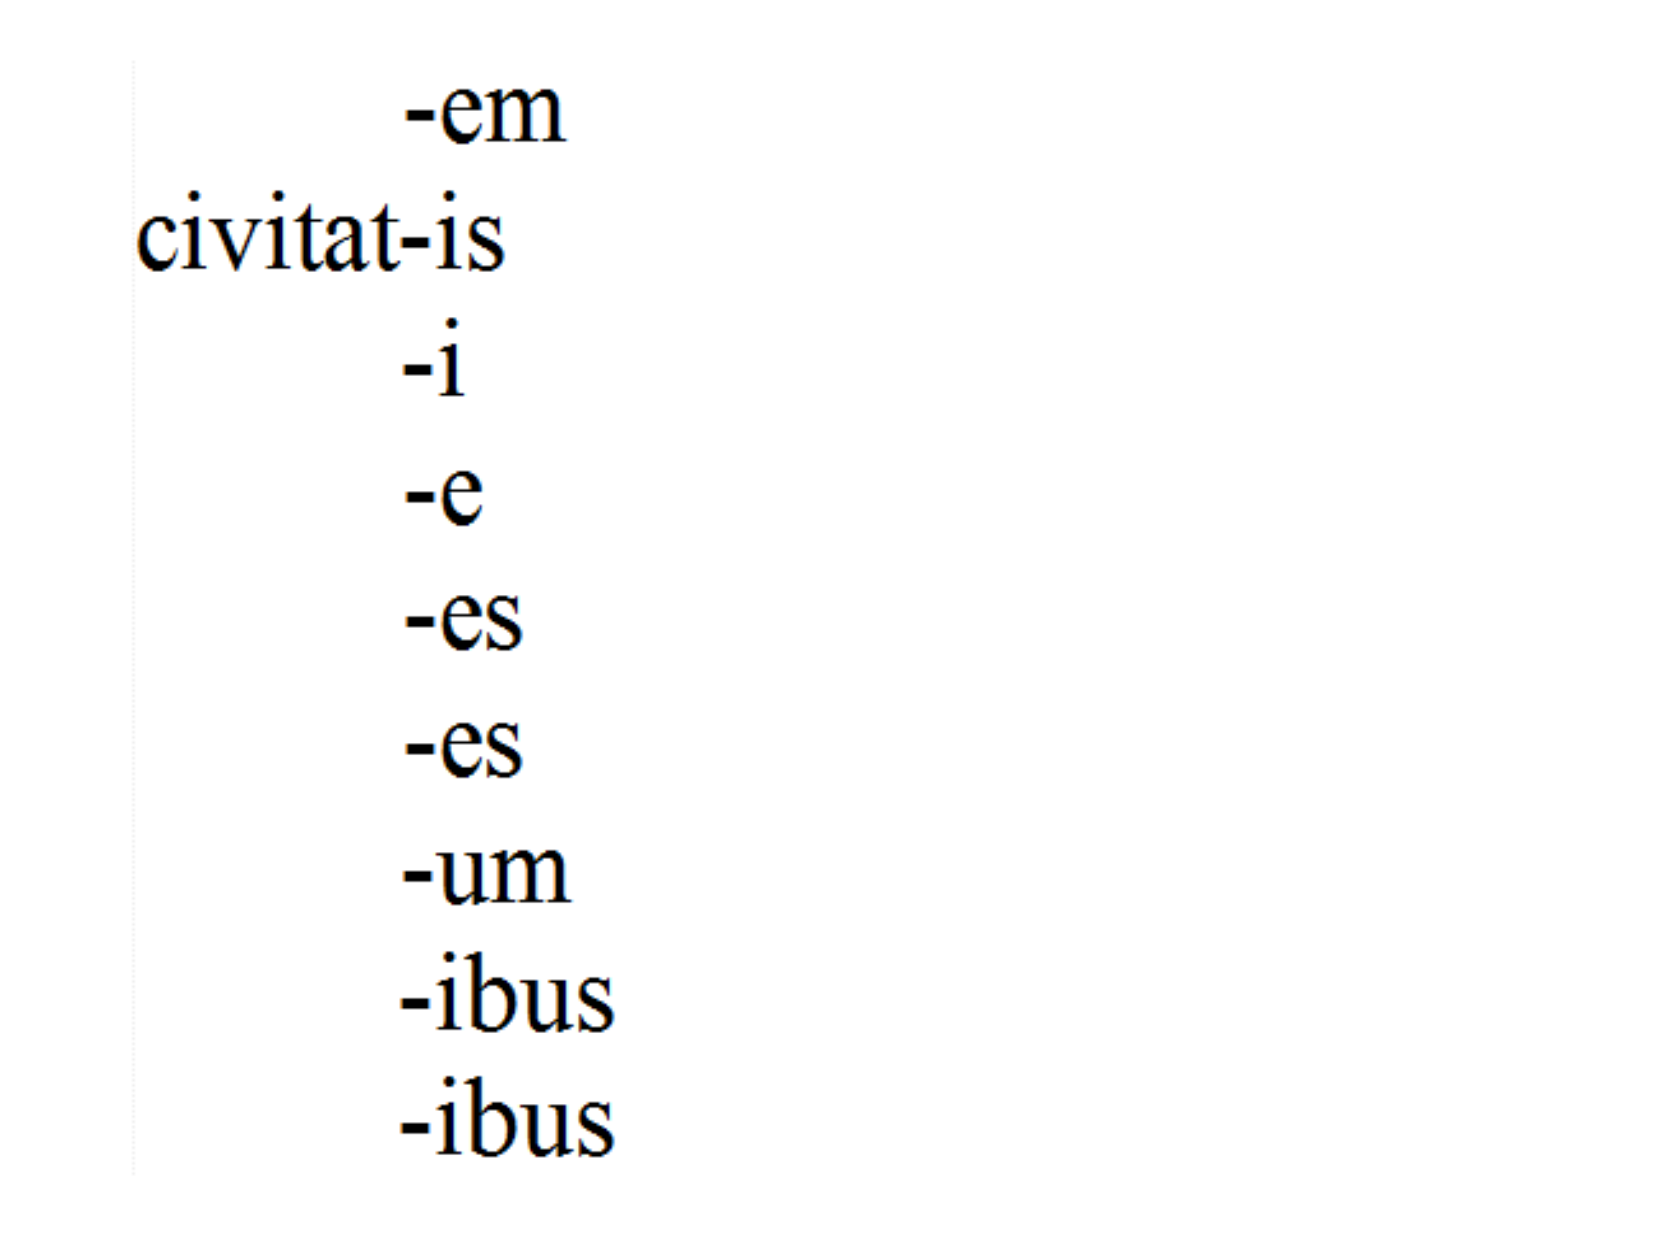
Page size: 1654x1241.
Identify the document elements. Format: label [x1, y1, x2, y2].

picture [59, 59, 827, 1181]
